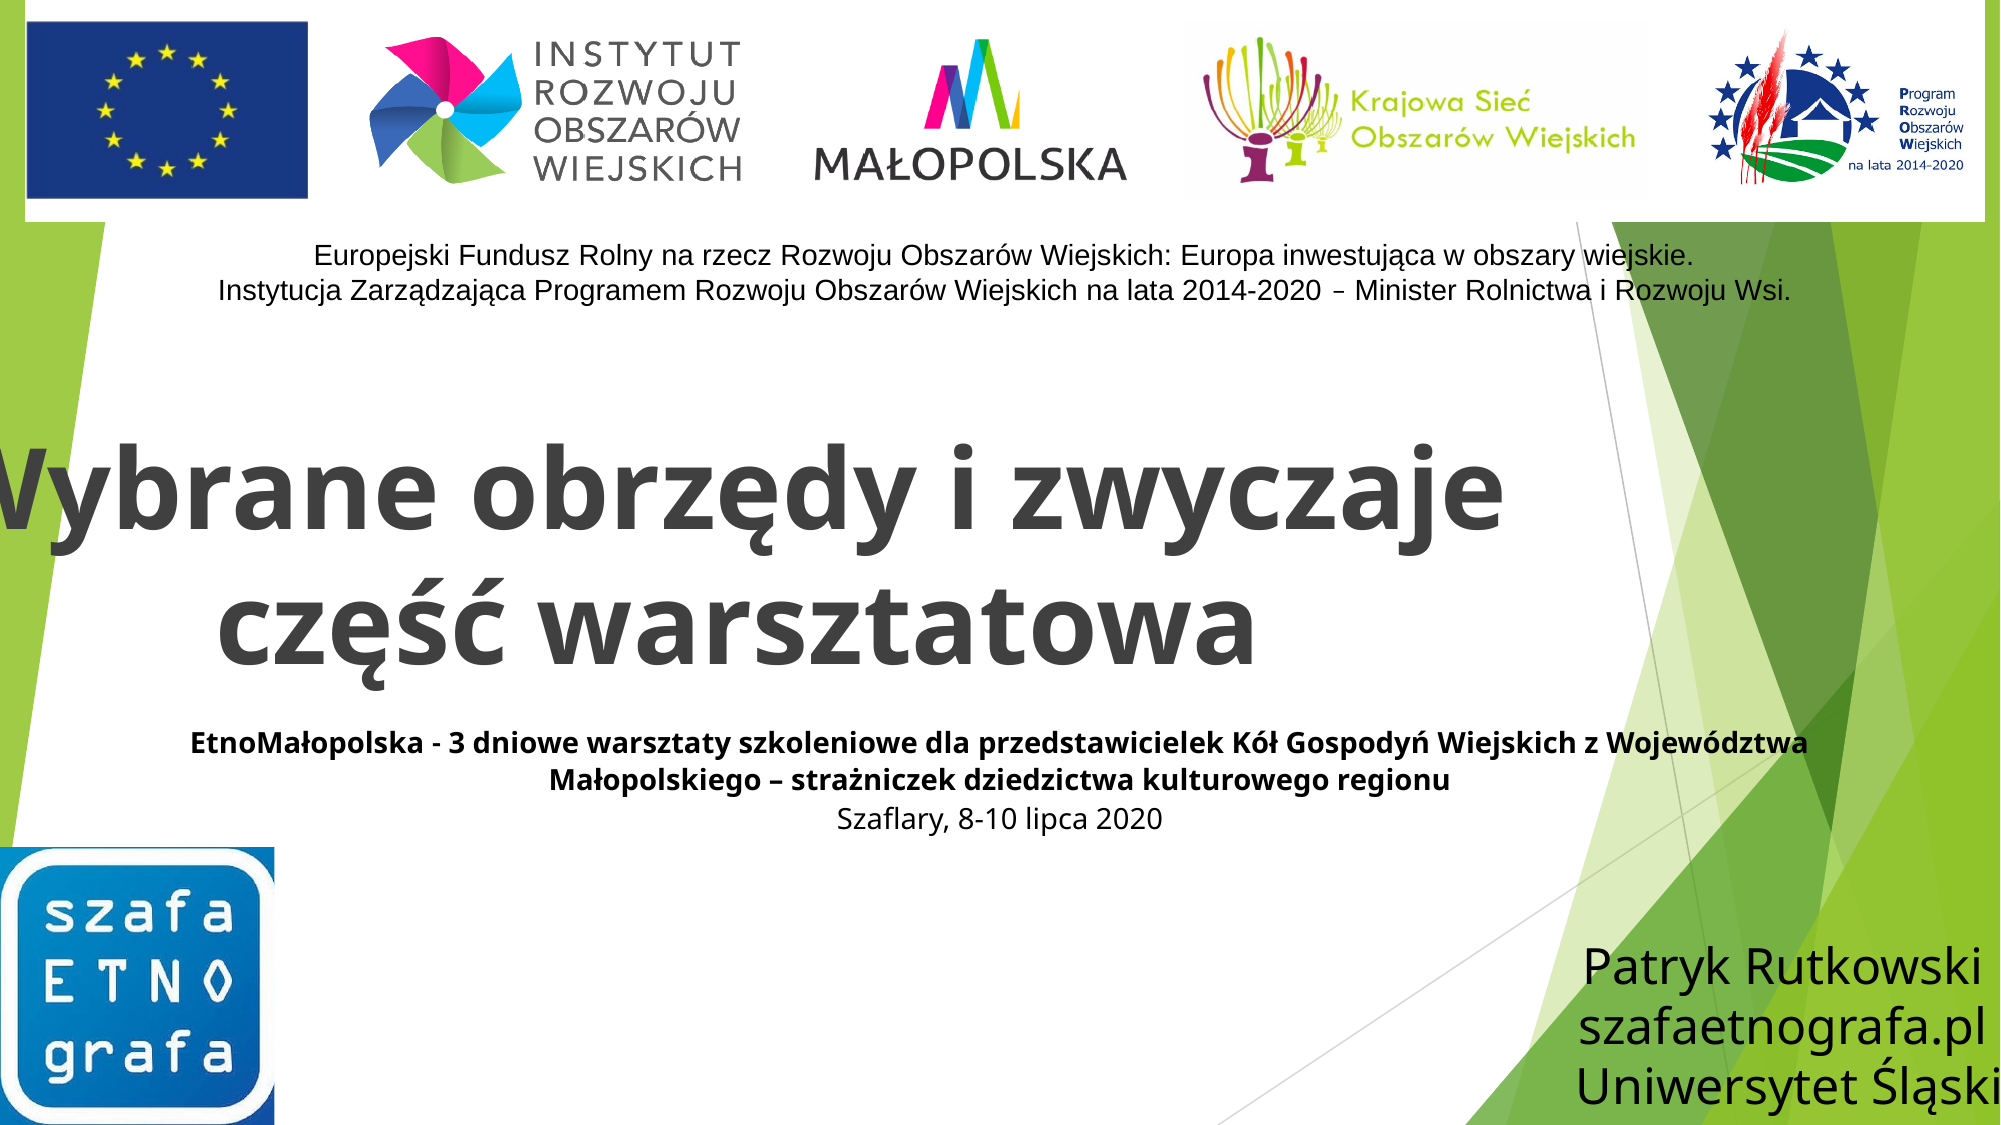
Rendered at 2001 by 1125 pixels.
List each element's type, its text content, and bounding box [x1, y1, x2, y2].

text_box Patryk Rutkowski szafaetnografa.pl Uniwersytet Śląski [1368, 927, 2000, 1124]
text_box Europejski Fundusz Rolny na rzecz Rozwoju Obszarów Wiejskich: Europa inwestująca w obszary wiejskie. Instytucja Zarządzająca Programem Rozwoju Obszarów Wiejskich na lata 2014-2020 – Minister Rolnictwa i Rozwoju Wsi. [199, 222, 1811, 314]
text_box EtnoMałopolska - 3 dniowe warsztaty szkoleniowe dla przedstawicielek Kół Gospodyń Wiejskich z Województwa Małopolskiego – strażniczek dziedzictwa kulturowego regionu Szaflary, 8-10 lipca 2020 [110, 580, 1890, 859]
title Wybrane obrzędy i zwyczaje część warsztatowa [0, 385, 1589, 695]
picture [25, 0, 1985, 222]
picture [0, 847, 275, 1125]
